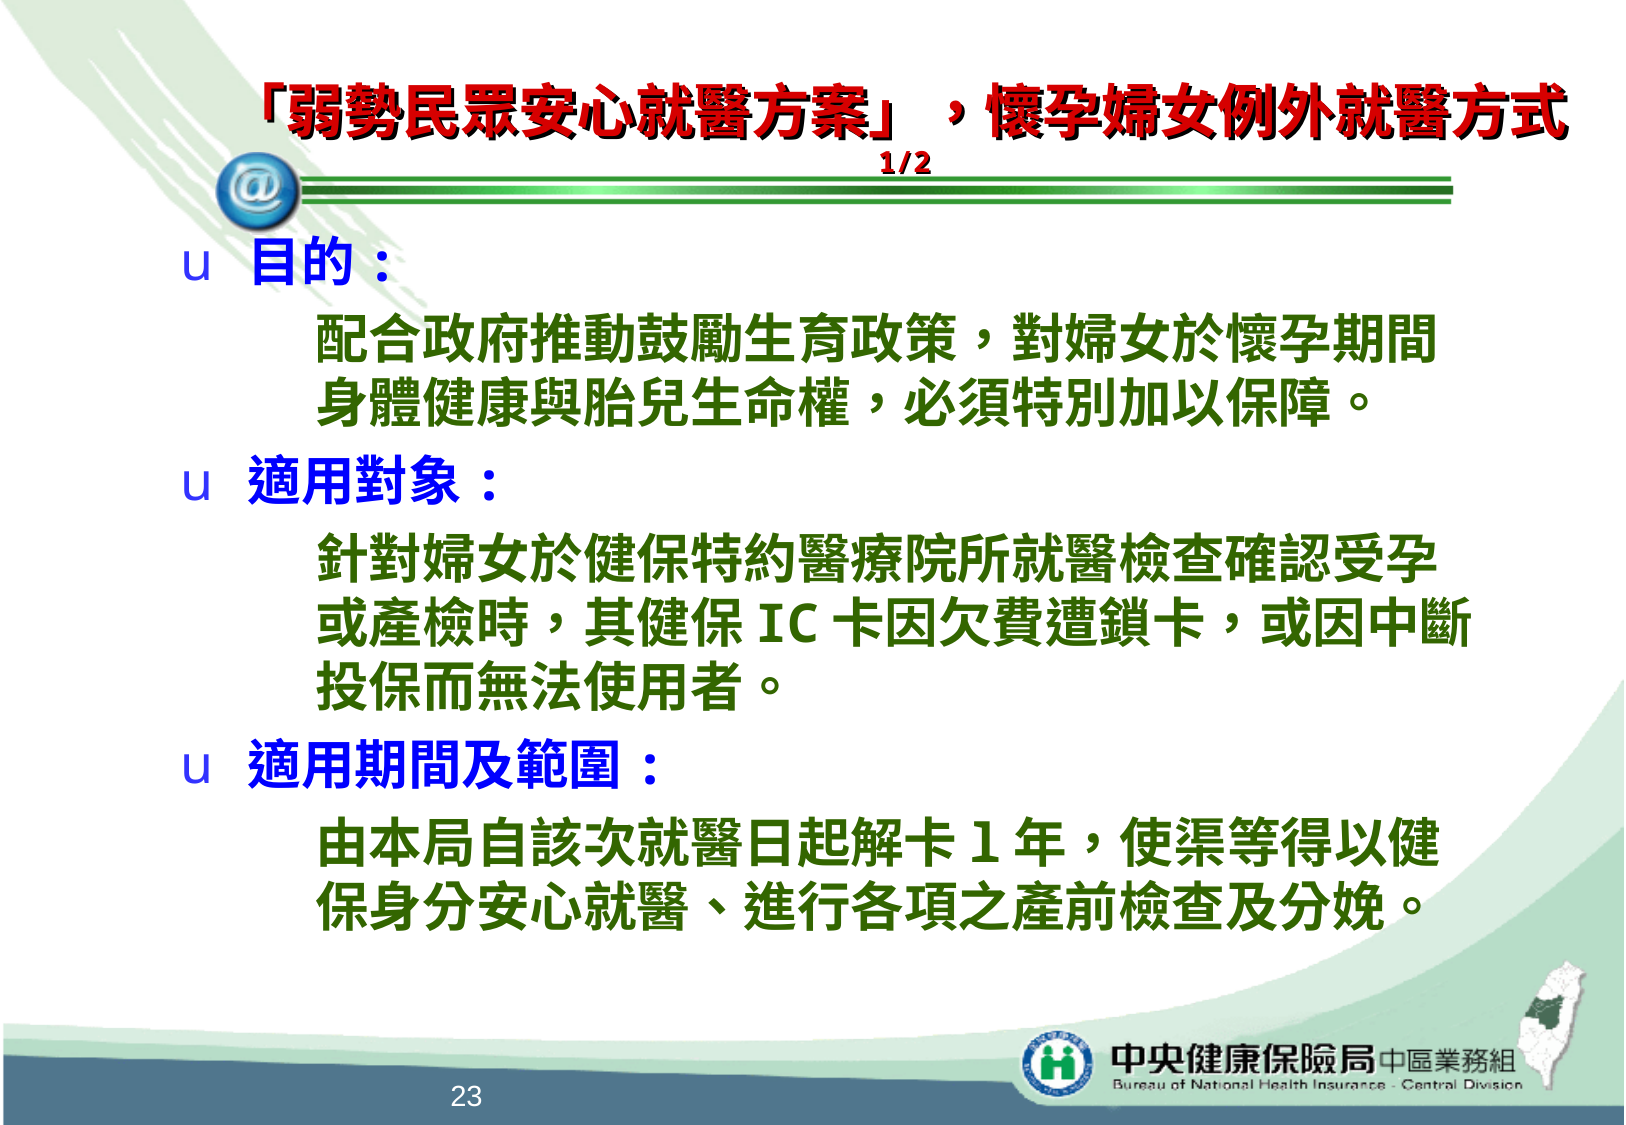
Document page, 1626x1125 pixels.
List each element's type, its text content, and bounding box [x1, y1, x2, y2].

list 目的: 配合政府推動鼓勵生育政策，對婦女於懷孕期間身體健康與胎兒生命權，必須特別加以保障。 適用對象: 針對婦女於健保特約醫療院所就醫檢查確認受孕或產檢時，其健保IC卡因欠費遭鎖卡，或因中斷投保而無法使用者。 適用期間及範圍: 由本局自該次就醫日起解卡l年，使渠等得以健保身分安心就醫、進行各項之產前檢查及分娩。 [165, 220, 1499, 959]
title 「弱勢民眾安心就醫方案」，懷孕婦女例外就醫方式1/2 [204, 32, 1604, 221]
text_box [435, 1065, 815, 1125]
